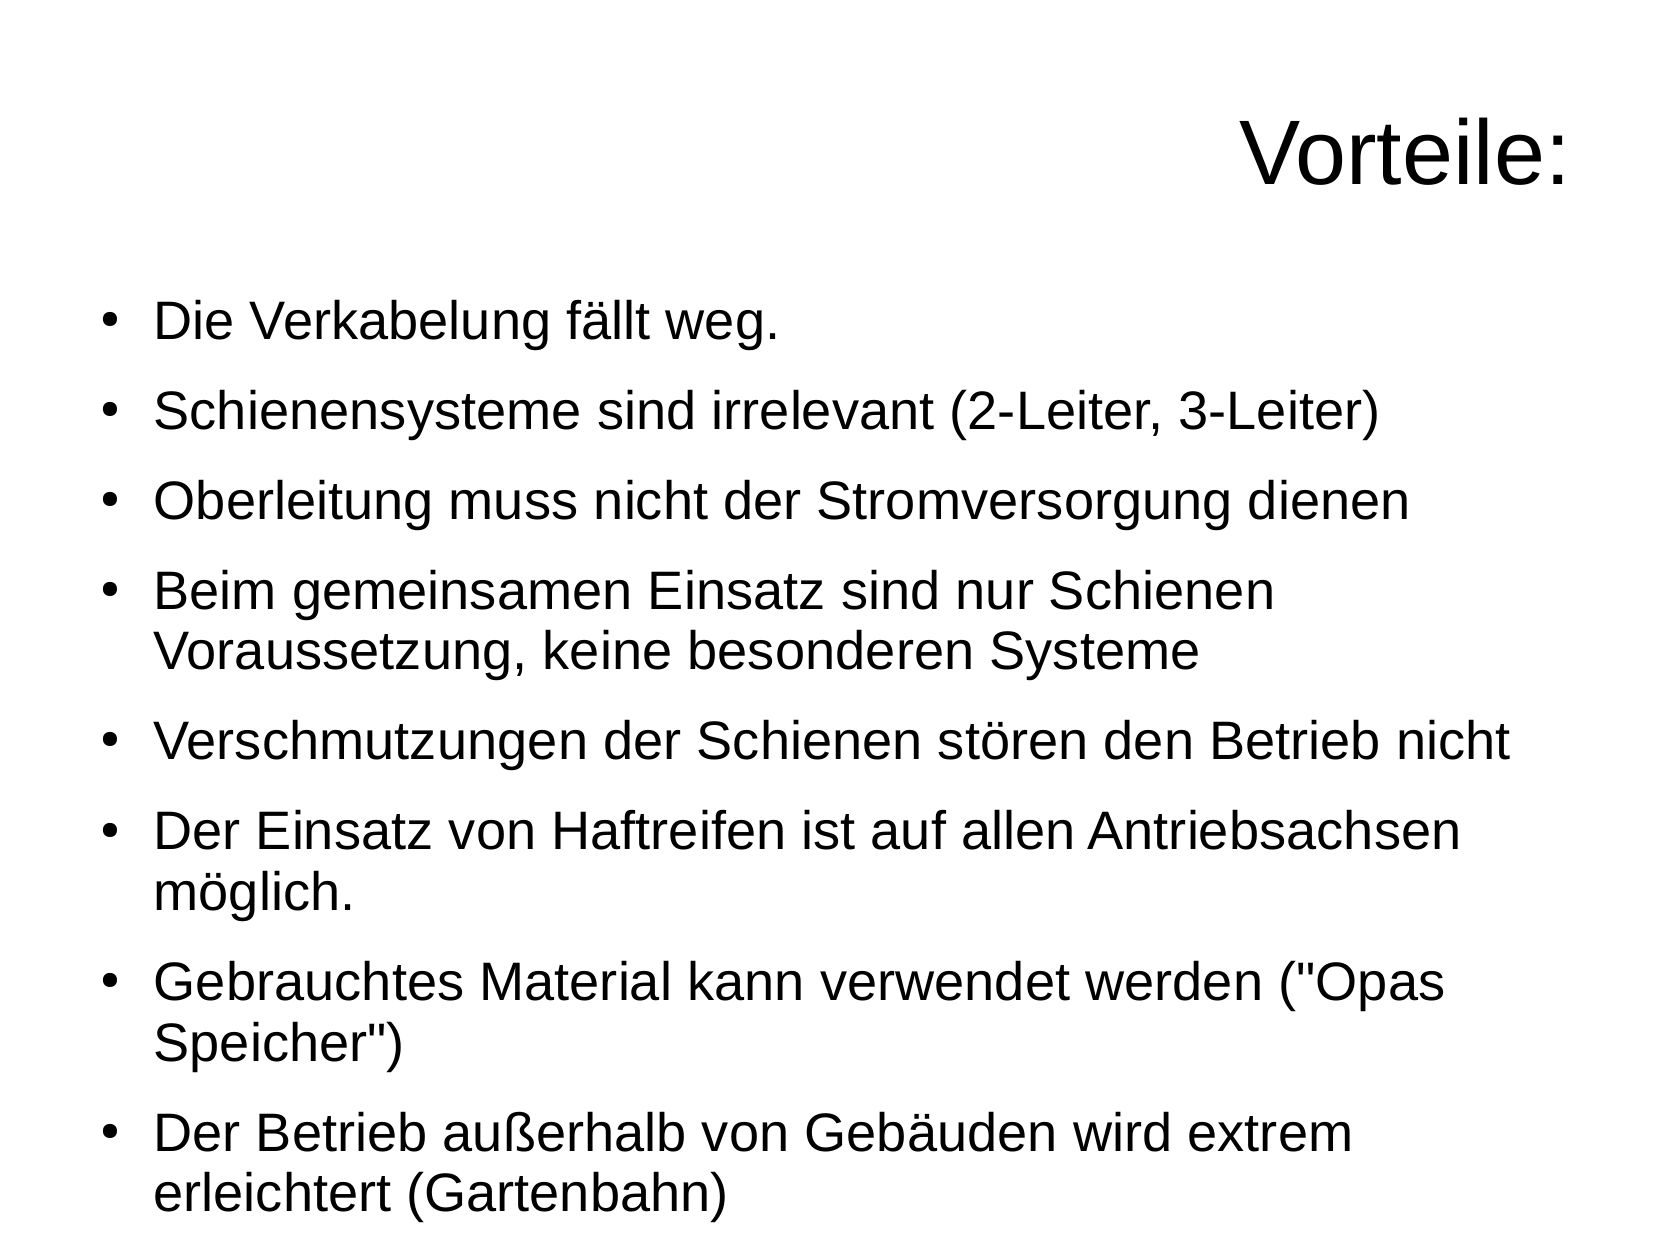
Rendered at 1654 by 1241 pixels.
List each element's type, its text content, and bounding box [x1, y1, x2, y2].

title Vorteile: [82, 49, 1571, 257]
list Die Verkabelung fällt weg. Schienensysteme sind irrelevant (2-Leiter, 3-Leiter) Oberleitung muss nicht der Stromversorgung dienen Beim gemeinsamen Einsatz sind nur Schienen Voraussetzung, keine besonderen Systeme Verschmutzungen der Schienen stören den Betrieb nicht Der Einsatz von Haftreifen ist auf allen Antriebsachsen möglich. Gebrauchtes Material kann verwendet werden ("Opas Speicher") Der Betrieb außerhalb von Gebäuden wird extrem erleichtert (Gartenbahn) [82, 290, 1571, 1224]
